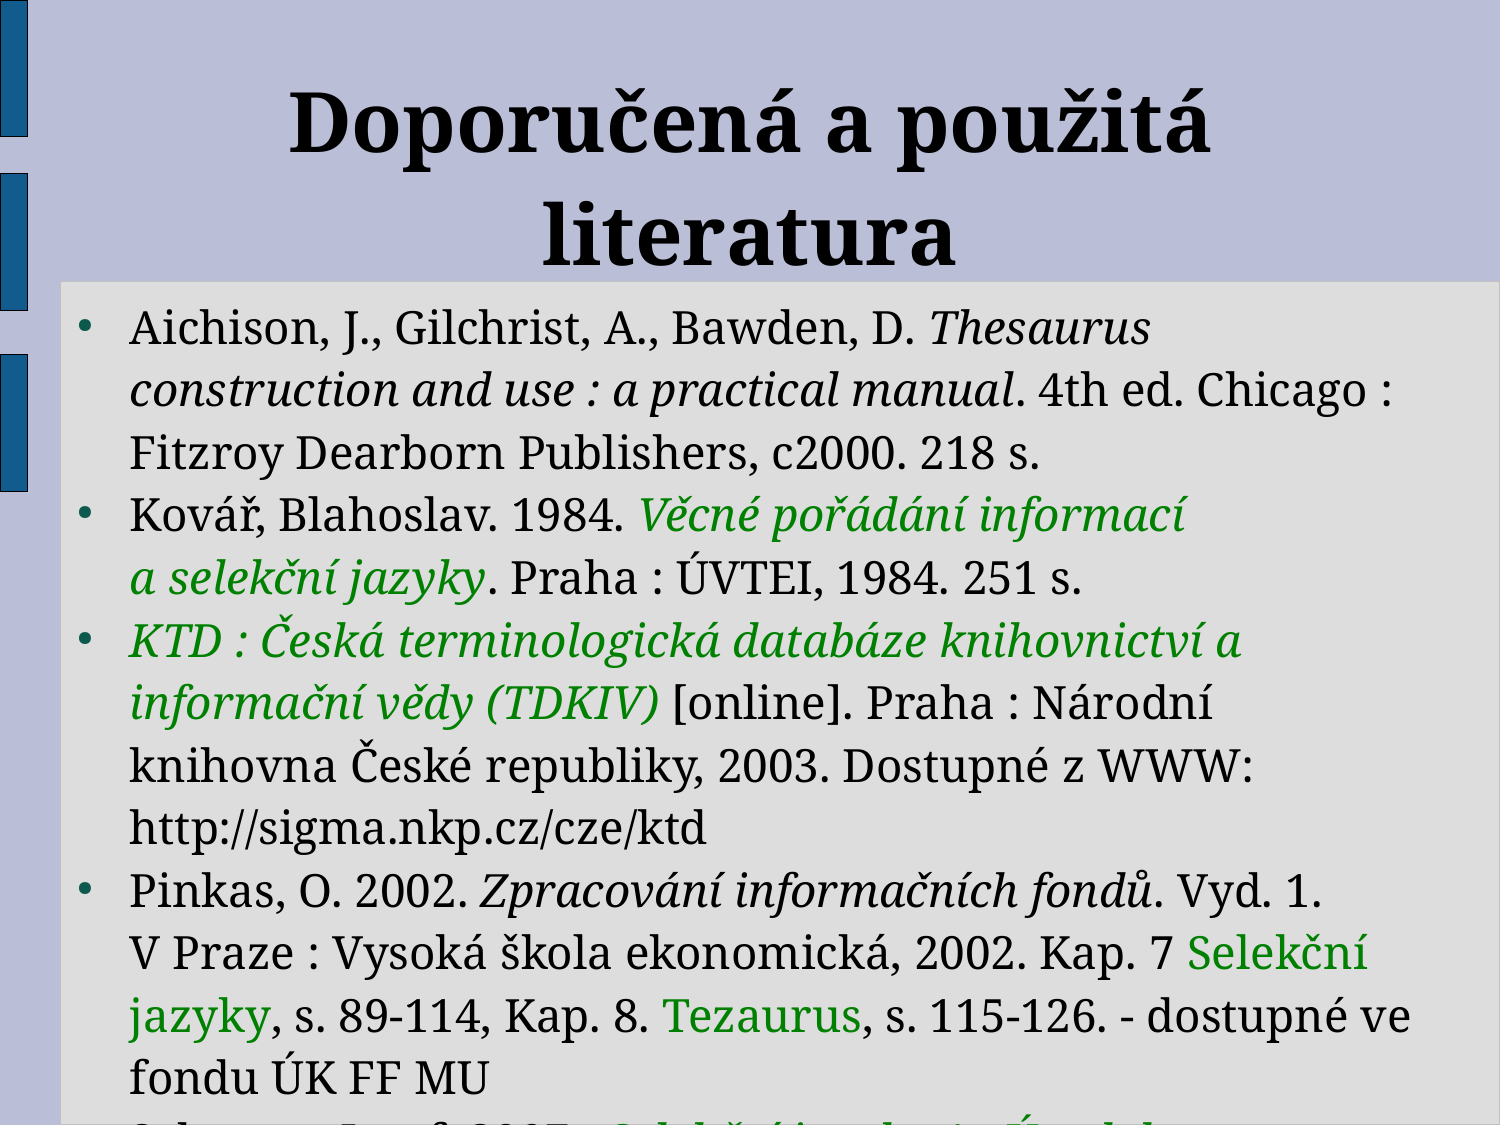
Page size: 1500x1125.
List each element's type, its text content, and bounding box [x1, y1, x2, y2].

title Doporučená a použitá literatura [110, 82, 1392, 272]
list Aichison, J., Gilchrist, A., Bawden, D. Thesaurus construction and use : a practical manual. 4th ed. Chicago : Fitzroy Dearborn Publishers, c2000. 218 s. Kovář, Blahoslav. 1984. Věcné pořádání informací a selekční jazyky. Praha : ÚVTEI, 1984. 251 s. KTD : Česká terminologická databáze knihovnictví a informační vědy (TDKIV) [online]. Praha : Národní knihovna České republiky, 2003. Dostupné z WWW: http://sigma.nkp.cz/cze/ktd Pinkas, O. 2002. Zpracování informačních fondů. Vyd. 1. V Praze : Vysoká škola ekonomická, 2002. Kap. 7 Selekční jazyky, s. 89-114, Kap. 8. Tezaurus, s. 115-126. - dostupné ve fondu ÚK FF MU Schwarz, Josef. 2007. Selekční jazyky 1 : Úvod do problematiky [ppt]. Přednáška č. 2 (kombinované studium). 9.11.2007. [59, 295, 1426, 1125]
